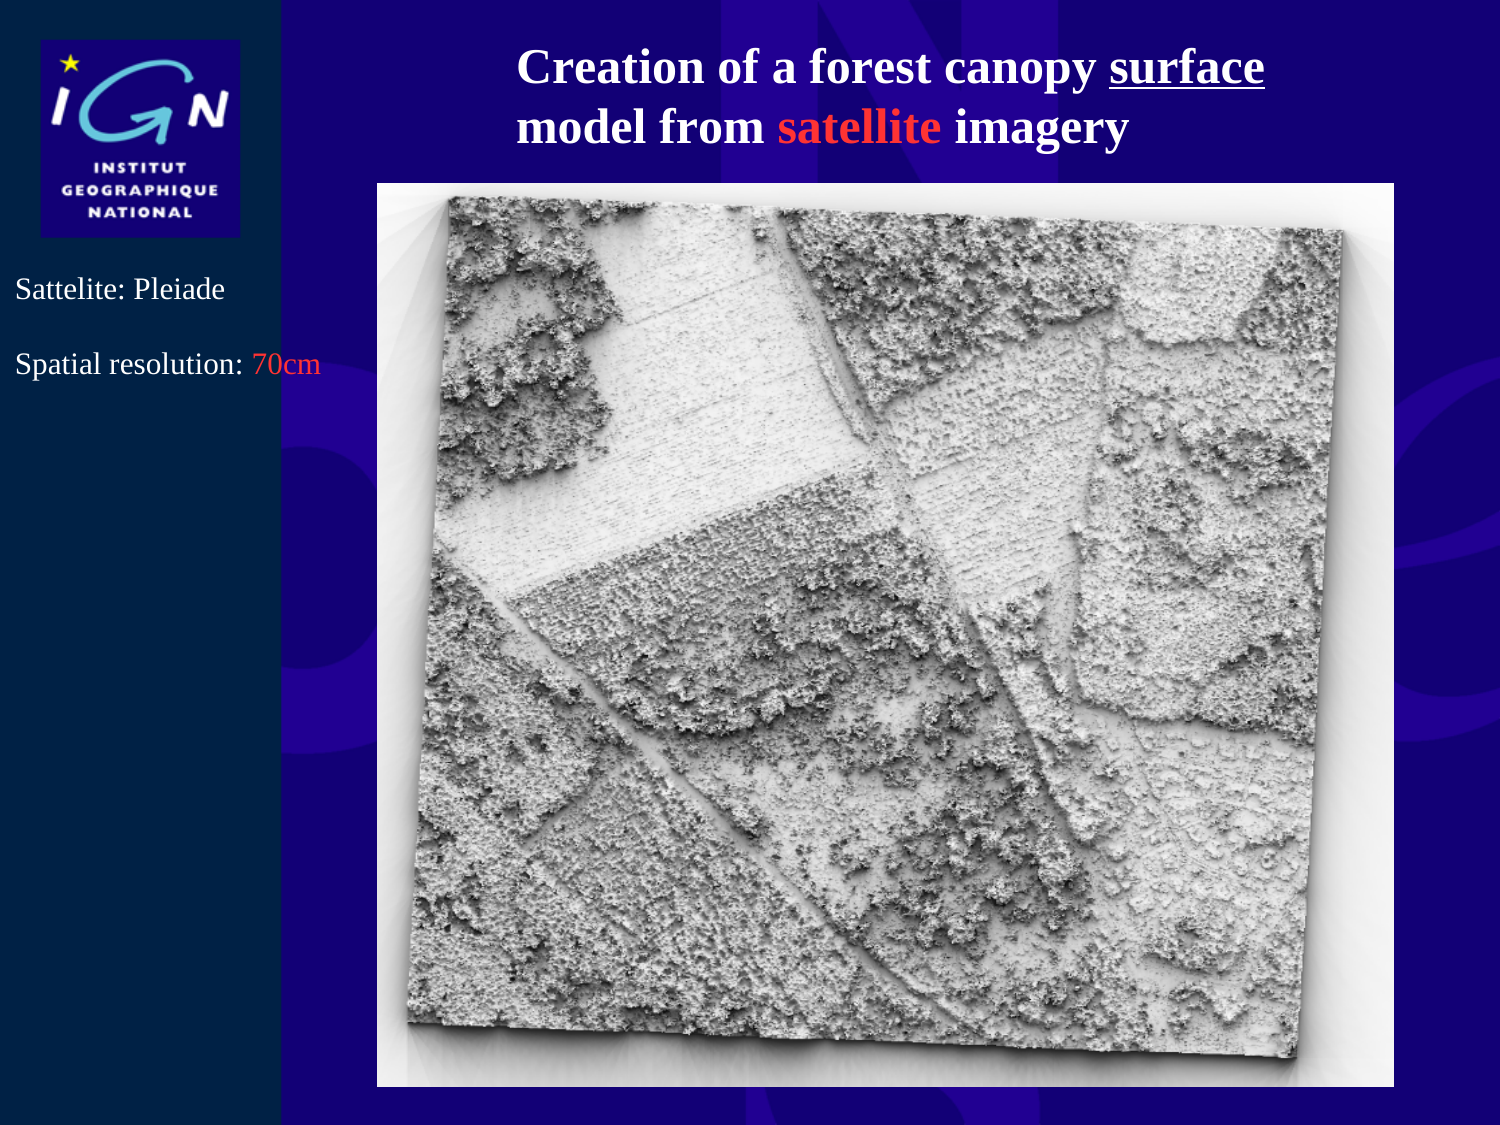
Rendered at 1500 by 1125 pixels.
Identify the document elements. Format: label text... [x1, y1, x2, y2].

text_box Sattelite: Pleiade Spatial resolution: 70cm [0, 260, 377, 426]
picture [0, 0, 1500, 1125]
text_box Creation of a forest canopy surface model from satellite imagery [501, 25, 1293, 183]
